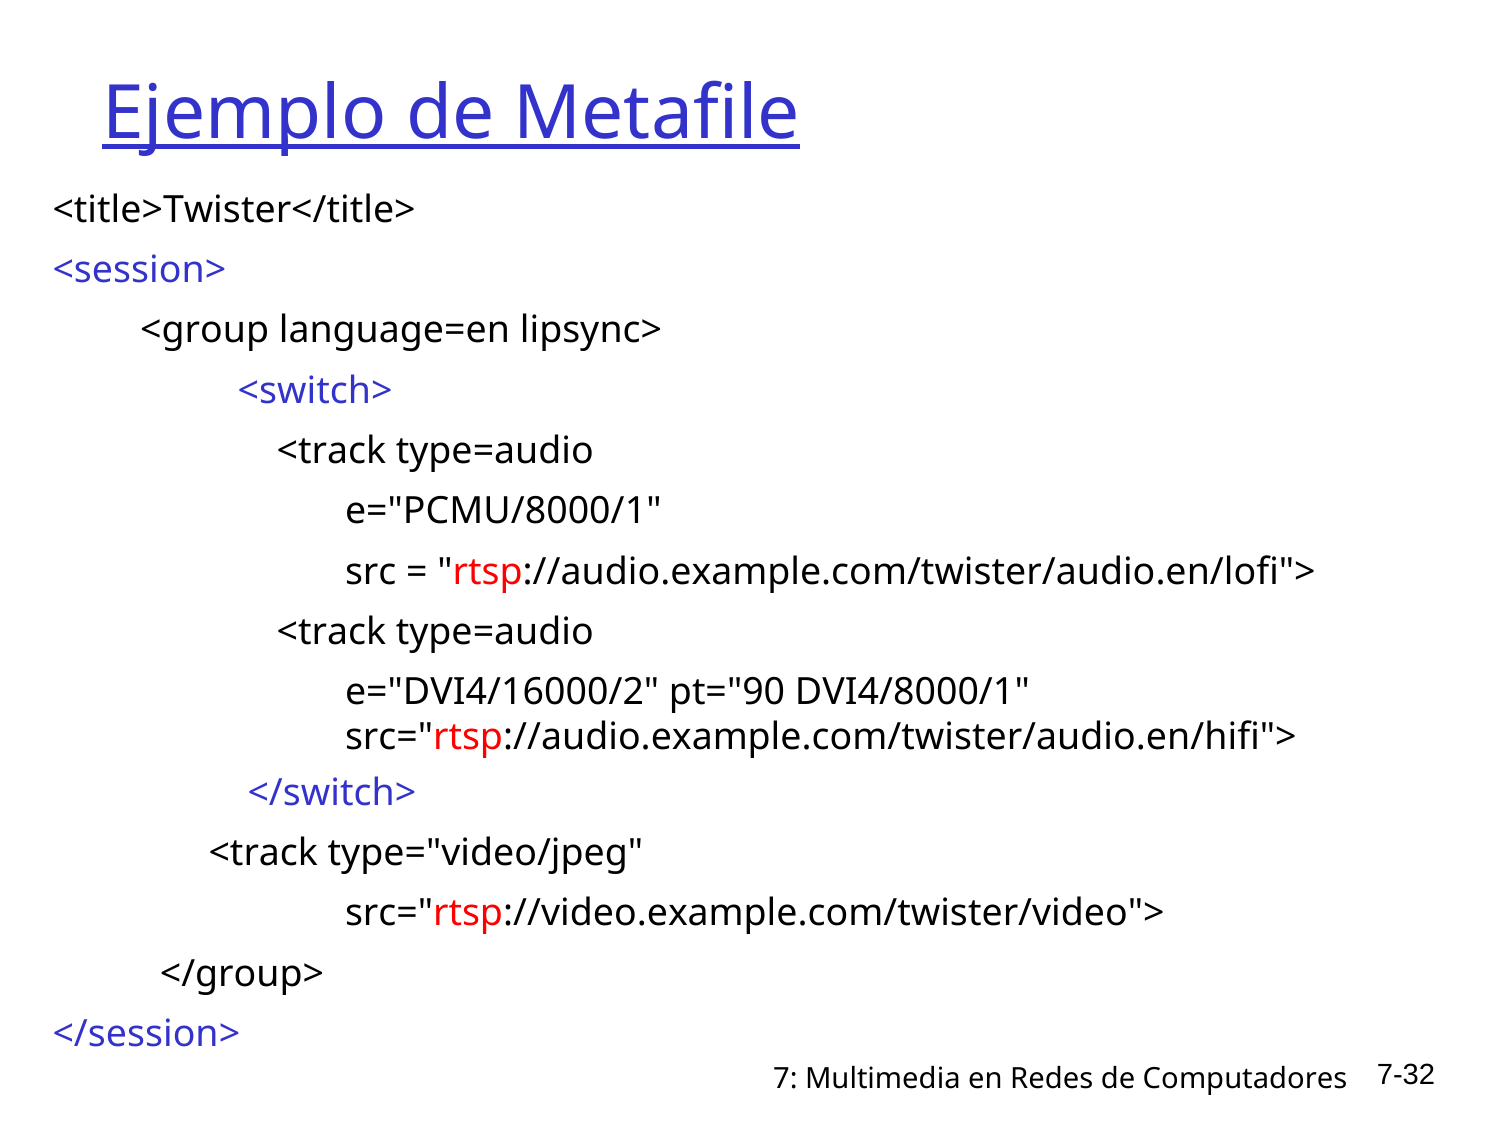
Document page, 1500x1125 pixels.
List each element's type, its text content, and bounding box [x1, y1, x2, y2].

title Ejemplo de Metafile [87, 37, 1363, 174]
list <title>Twister</title> <session> <group language=en lipsync> <switch> <track type=audio e="PCMU/8000/1" src = "rtsp://audio.example.com/twister/audio.en/lofi"> <track type=audio e="DVI4/16000/2" pt="90 DVI4/8000/1" src="rtsp://audio.example.com/twister/audio.en/hifi"> </switch> <track type="video/jpeg" src="rtsp://video.example.com/twister/video"> </group> </session> [37, 174, 1500, 988]
